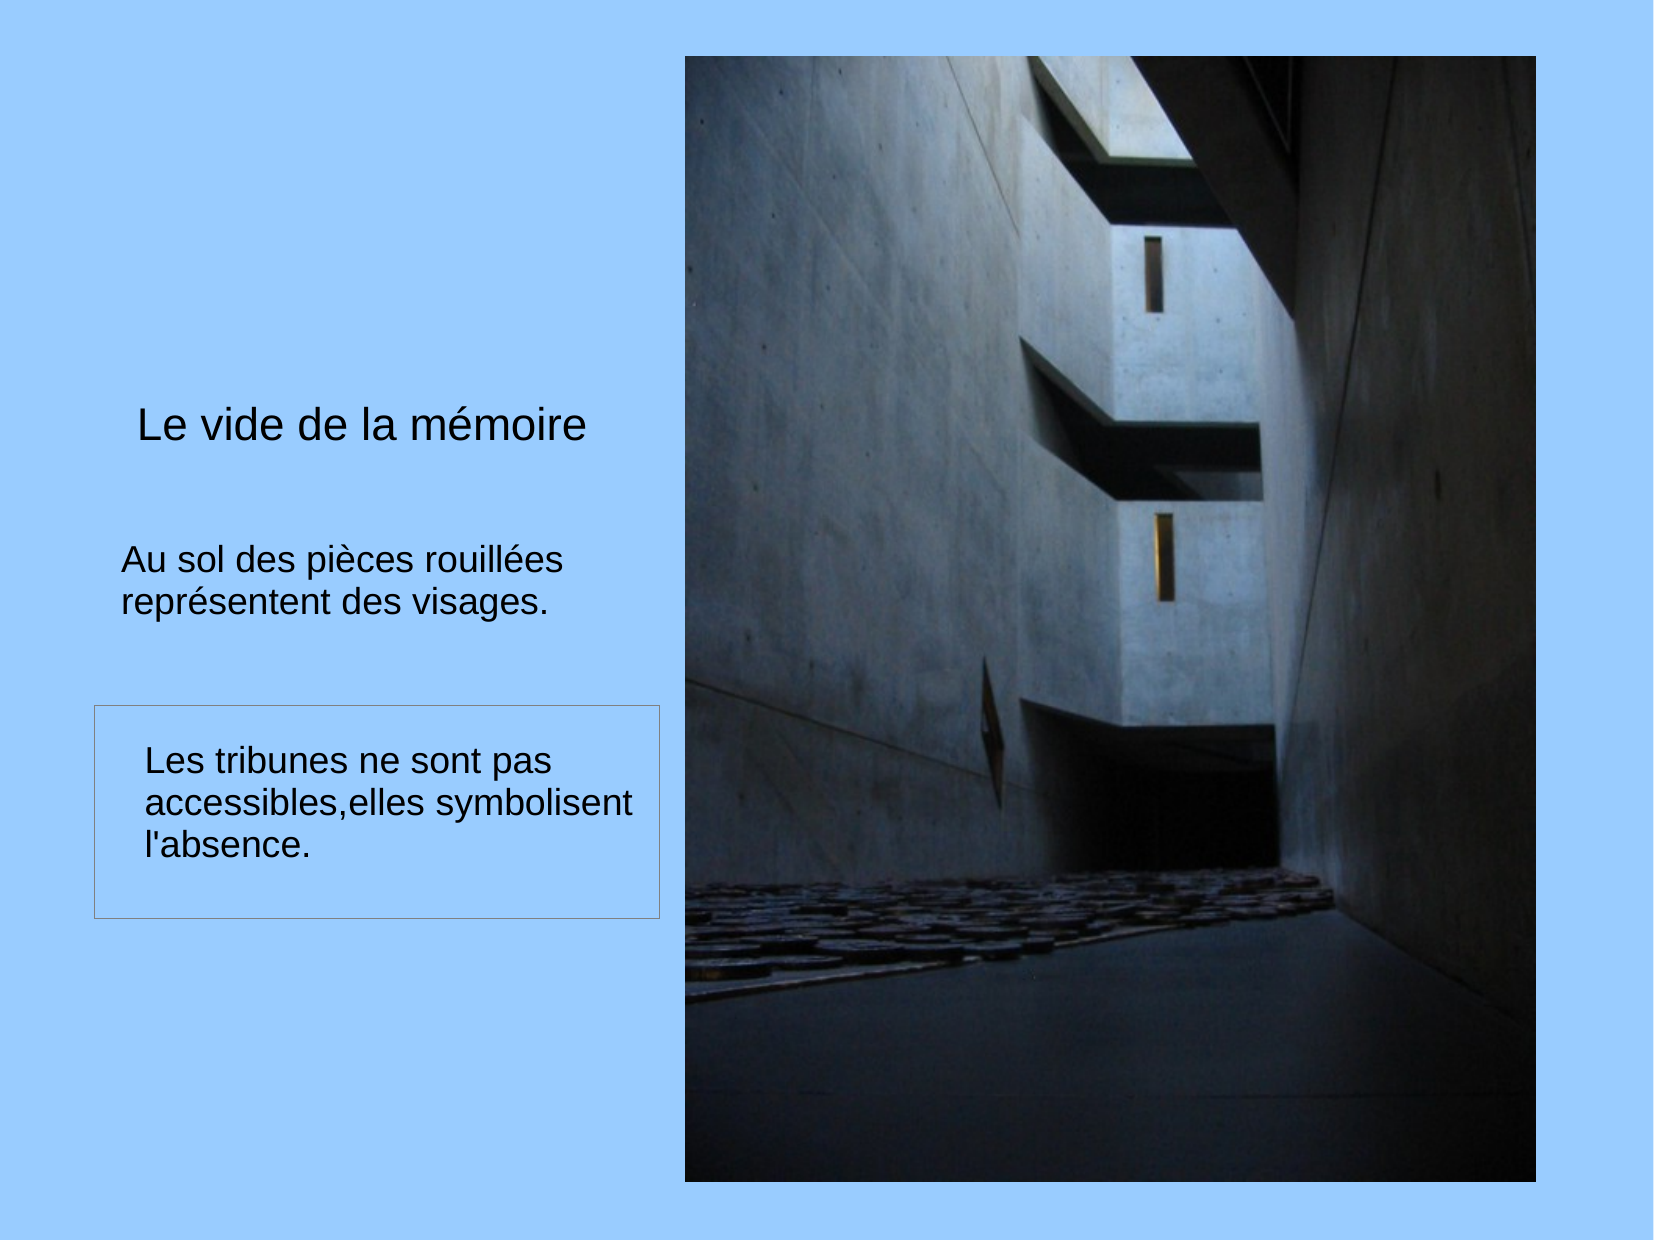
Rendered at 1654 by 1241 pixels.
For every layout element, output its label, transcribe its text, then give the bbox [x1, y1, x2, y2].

text_box Le vide de la mémoire [122, 391, 603, 458]
picture [685, 56, 1536, 1182]
text_box Au sol des pièces rouillées représentent des visages. [106, 531, 590, 631]
text_box Les tribunes ne sont pas accessibles,elles symbolisent l'absence. [129, 732, 648, 874]
